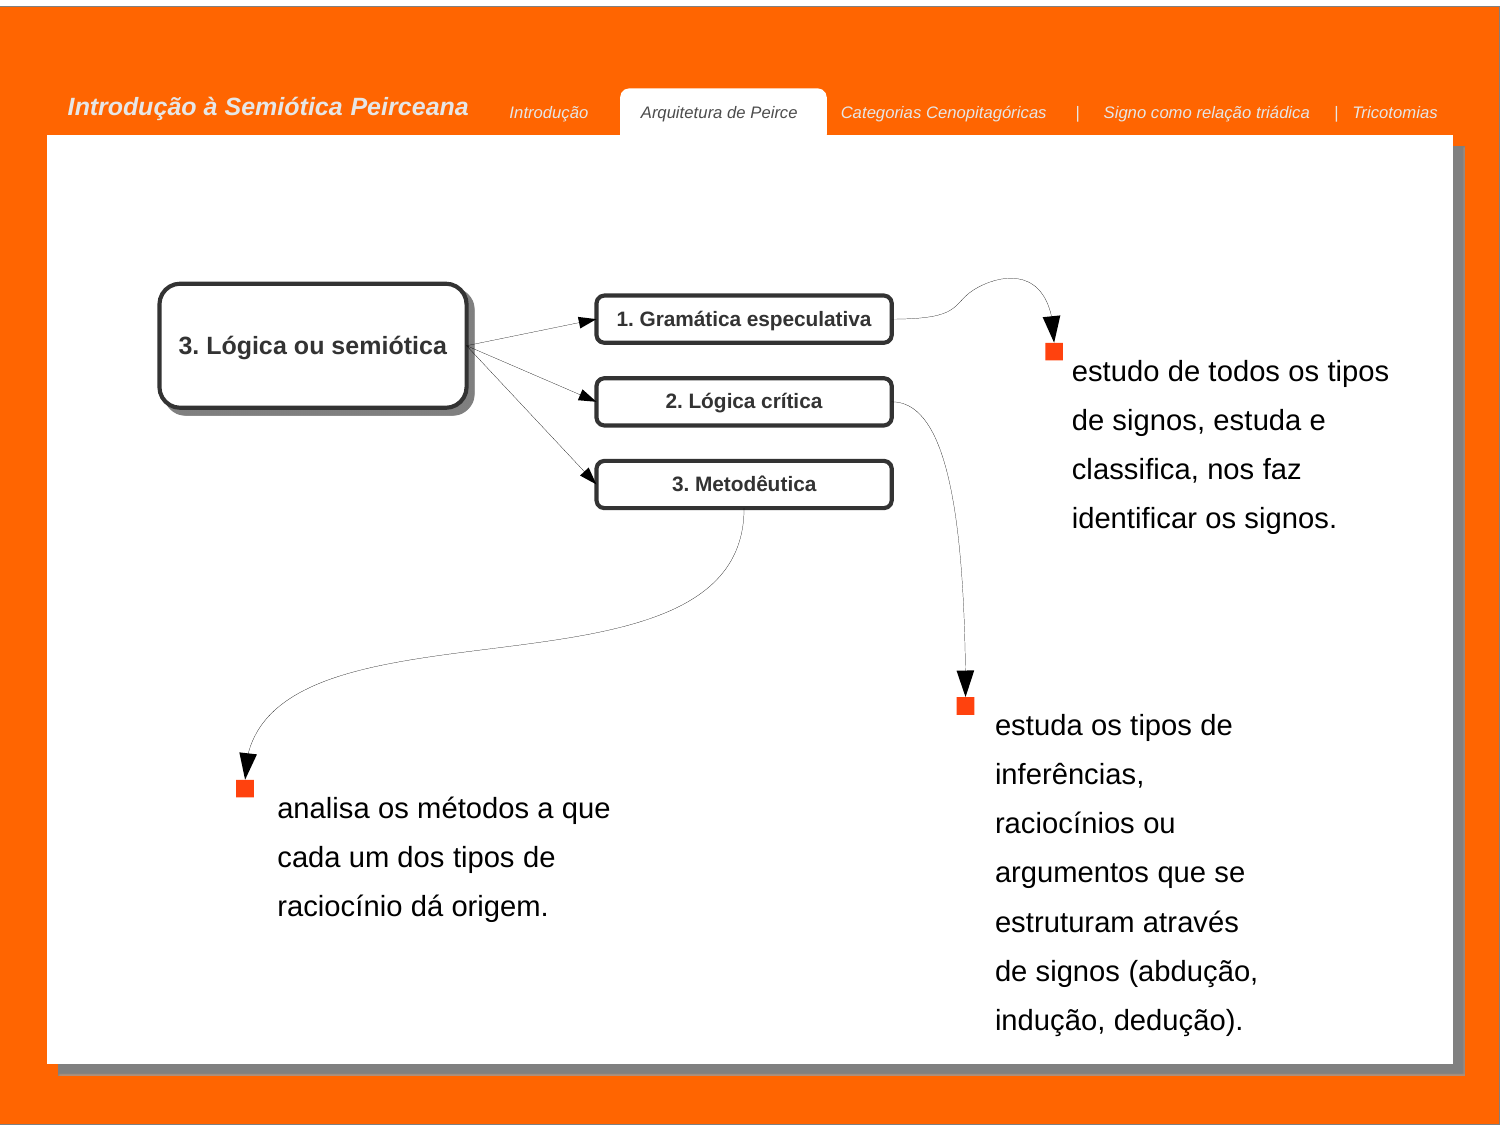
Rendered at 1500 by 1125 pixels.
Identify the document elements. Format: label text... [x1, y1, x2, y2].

text_box [236, 779, 254, 798]
text_box estuda os tipos de inferências, raciocínios ou argumentos que se estruturam através de signos (abdução, indução, dedução). [980, 685, 1288, 1028]
text_box analisa os métodos a que cada um dos tipos de raciocínio dá origem. [259, 767, 656, 975]
text_box 3. Metodêutica [596, 460, 892, 509]
text_box 3. Lógica ou semiótica [159, 283, 467, 408]
text_box [1045, 342, 1057, 361]
text_box estudo de todos os tipos de signos, estuda e classifica, nos faz identificar os signos. [1057, 330, 1436, 526]
text_box [956, 697, 975, 715]
text_box 1. Gramática especulativa [596, 295, 892, 343]
text_box 2. Lógica crítica [596, 378, 892, 426]
